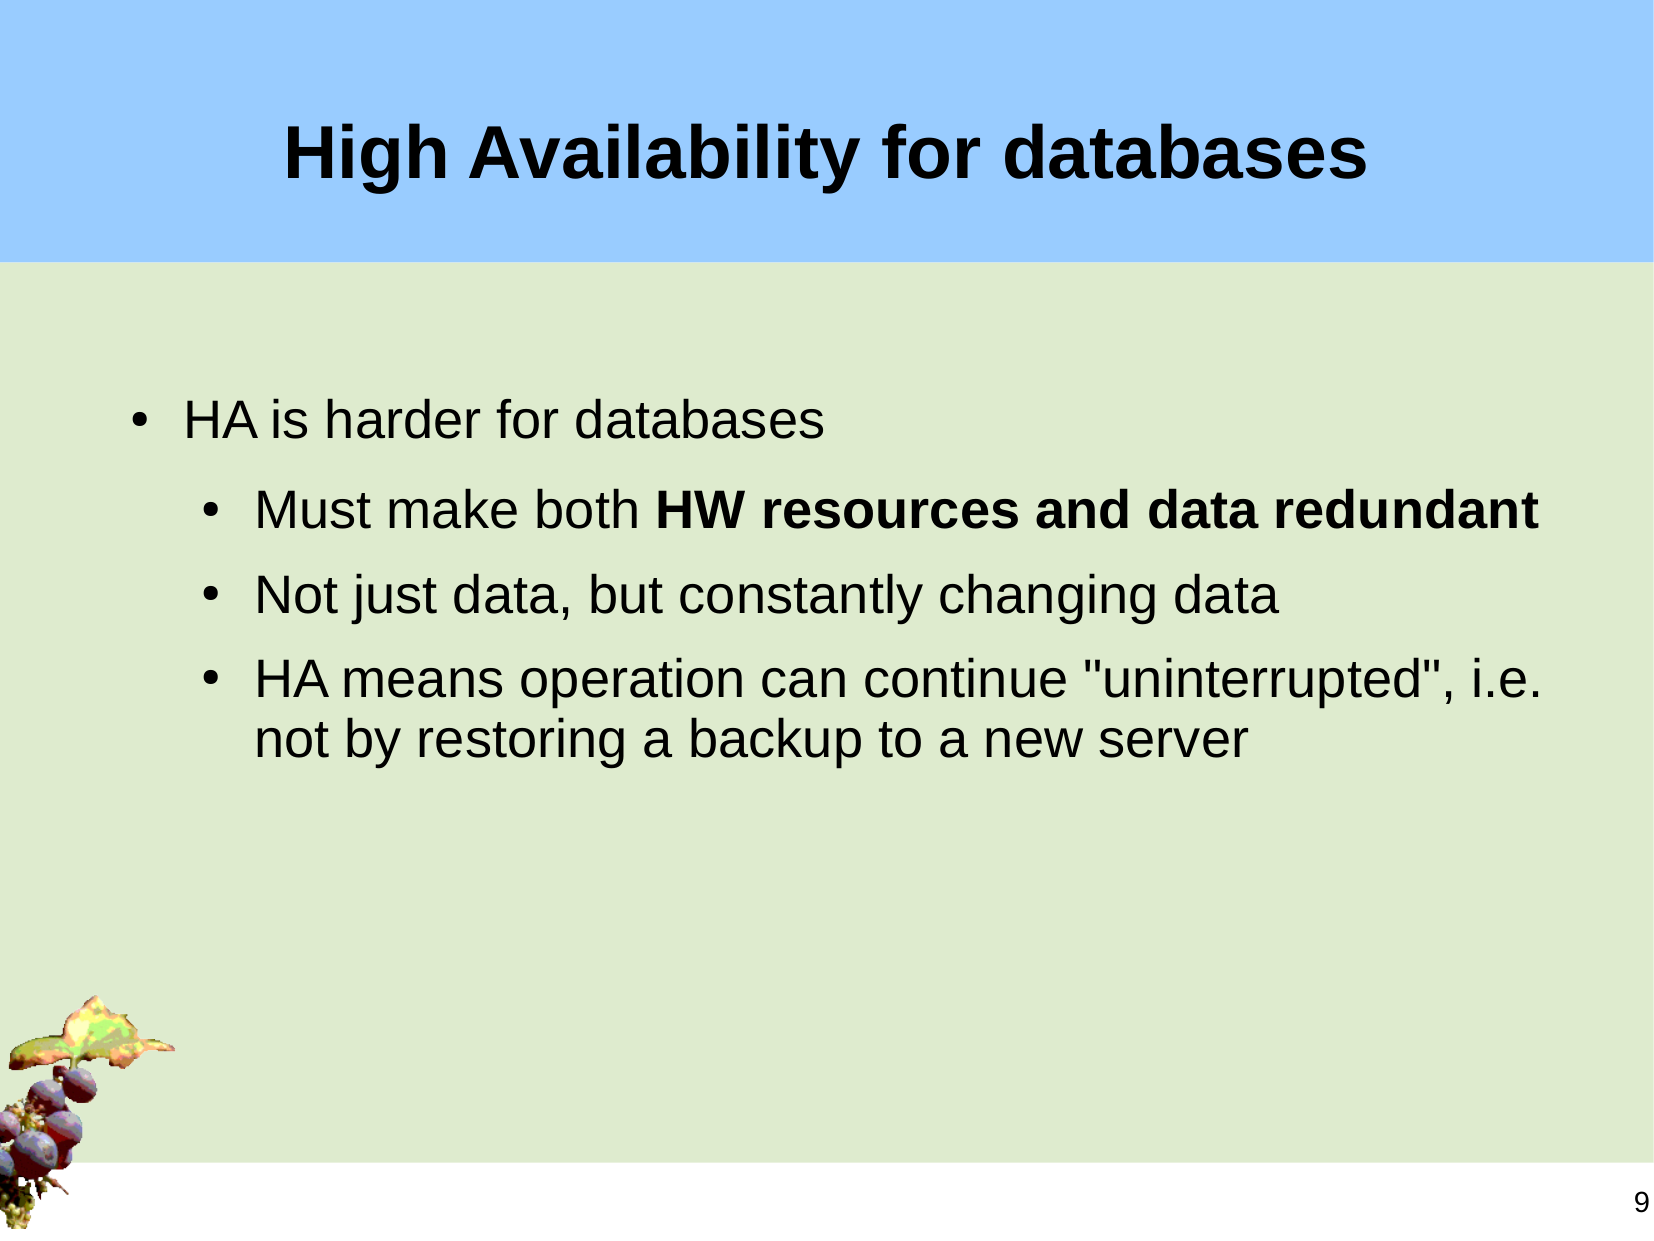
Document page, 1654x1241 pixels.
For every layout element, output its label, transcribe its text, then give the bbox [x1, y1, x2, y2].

picture [0, 990, 188, 1229]
title High Availability for databases [82, 49, 1571, 257]
list HA is harder for databases Must make both HW resources and data redundant Not just data, but constantly changing data HA means operation can continue "uninterrupted", i.e. not by restoring a backup to a new server [112, 300, 1571, 1126]
